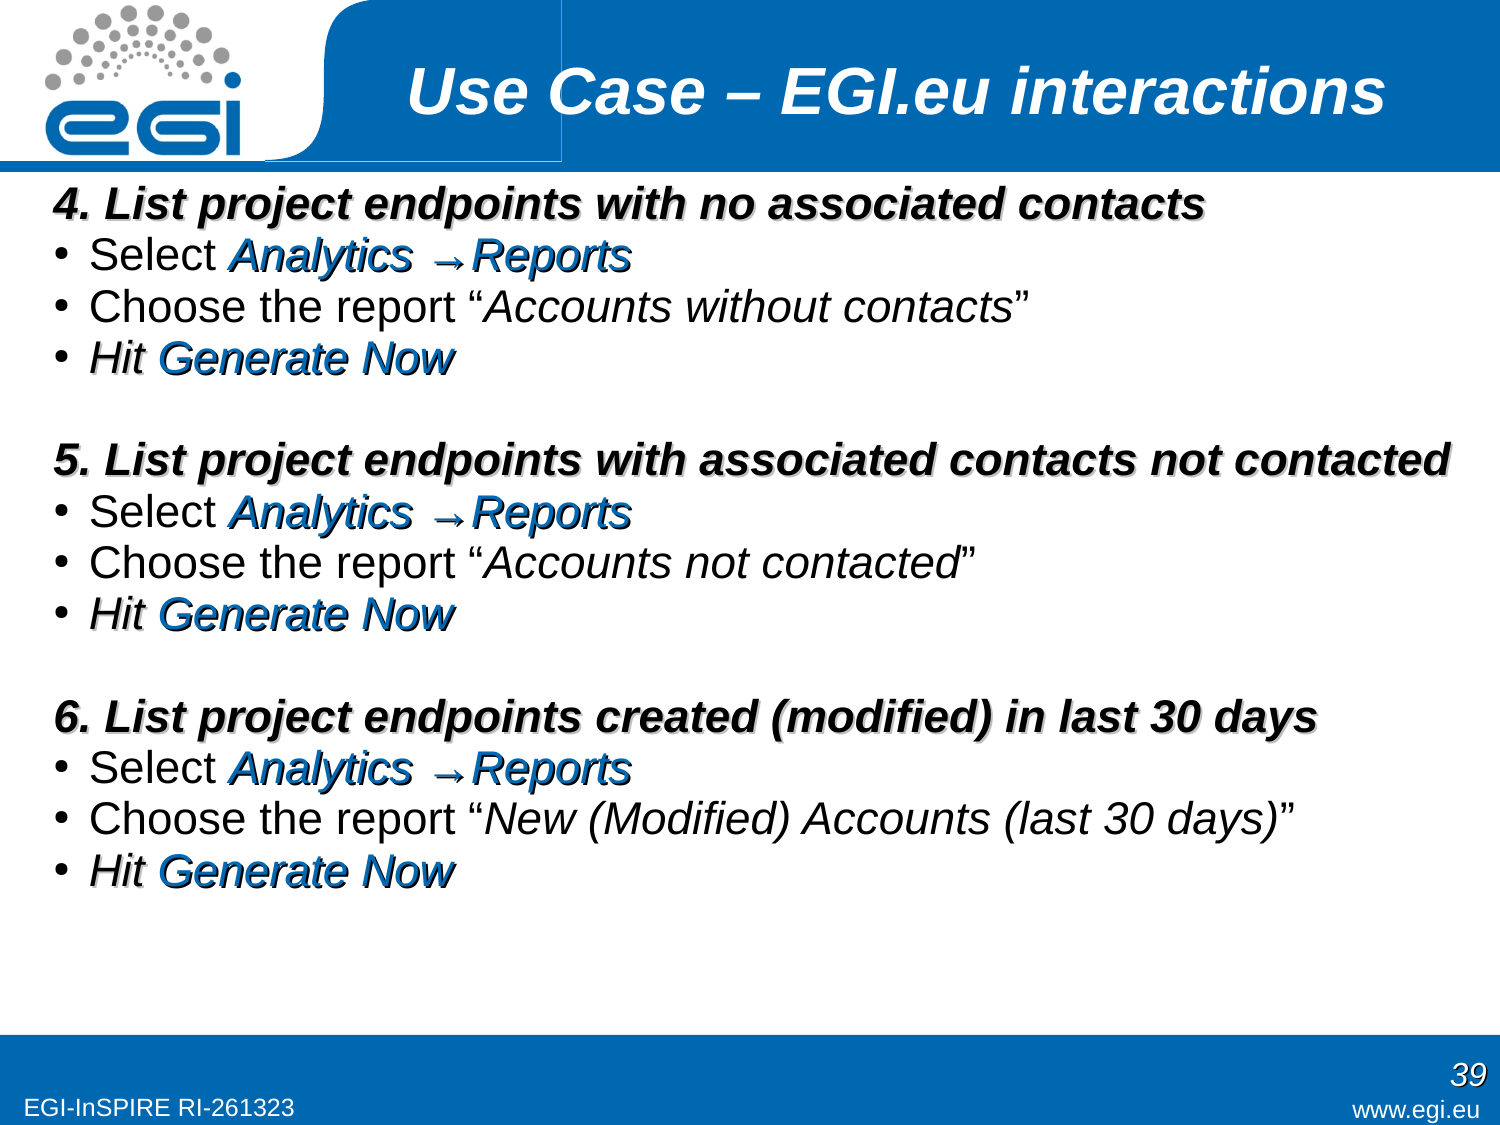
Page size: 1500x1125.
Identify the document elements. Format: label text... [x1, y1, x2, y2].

text_box 4. List project endpoints with no associated contacts Select Analytics →Reports Choose the report “Accounts without contacts” Hit Generate Now 5. List project endpoints with associated contacts not contacted Select Analytics →Reports Choose the report “Accounts not contacted” Hit Generate Now 6. List project endpoints created (modified) in last 30 days Select Analytics →Reports Choose the report “New (Modified) Accounts (last 30 days)” Hit Generate Now [3, 170, 1499, 1008]
picture [0, 0, 265, 161]
text_box Use Case – EGI.eu interactions [349, 40, 1446, 135]
